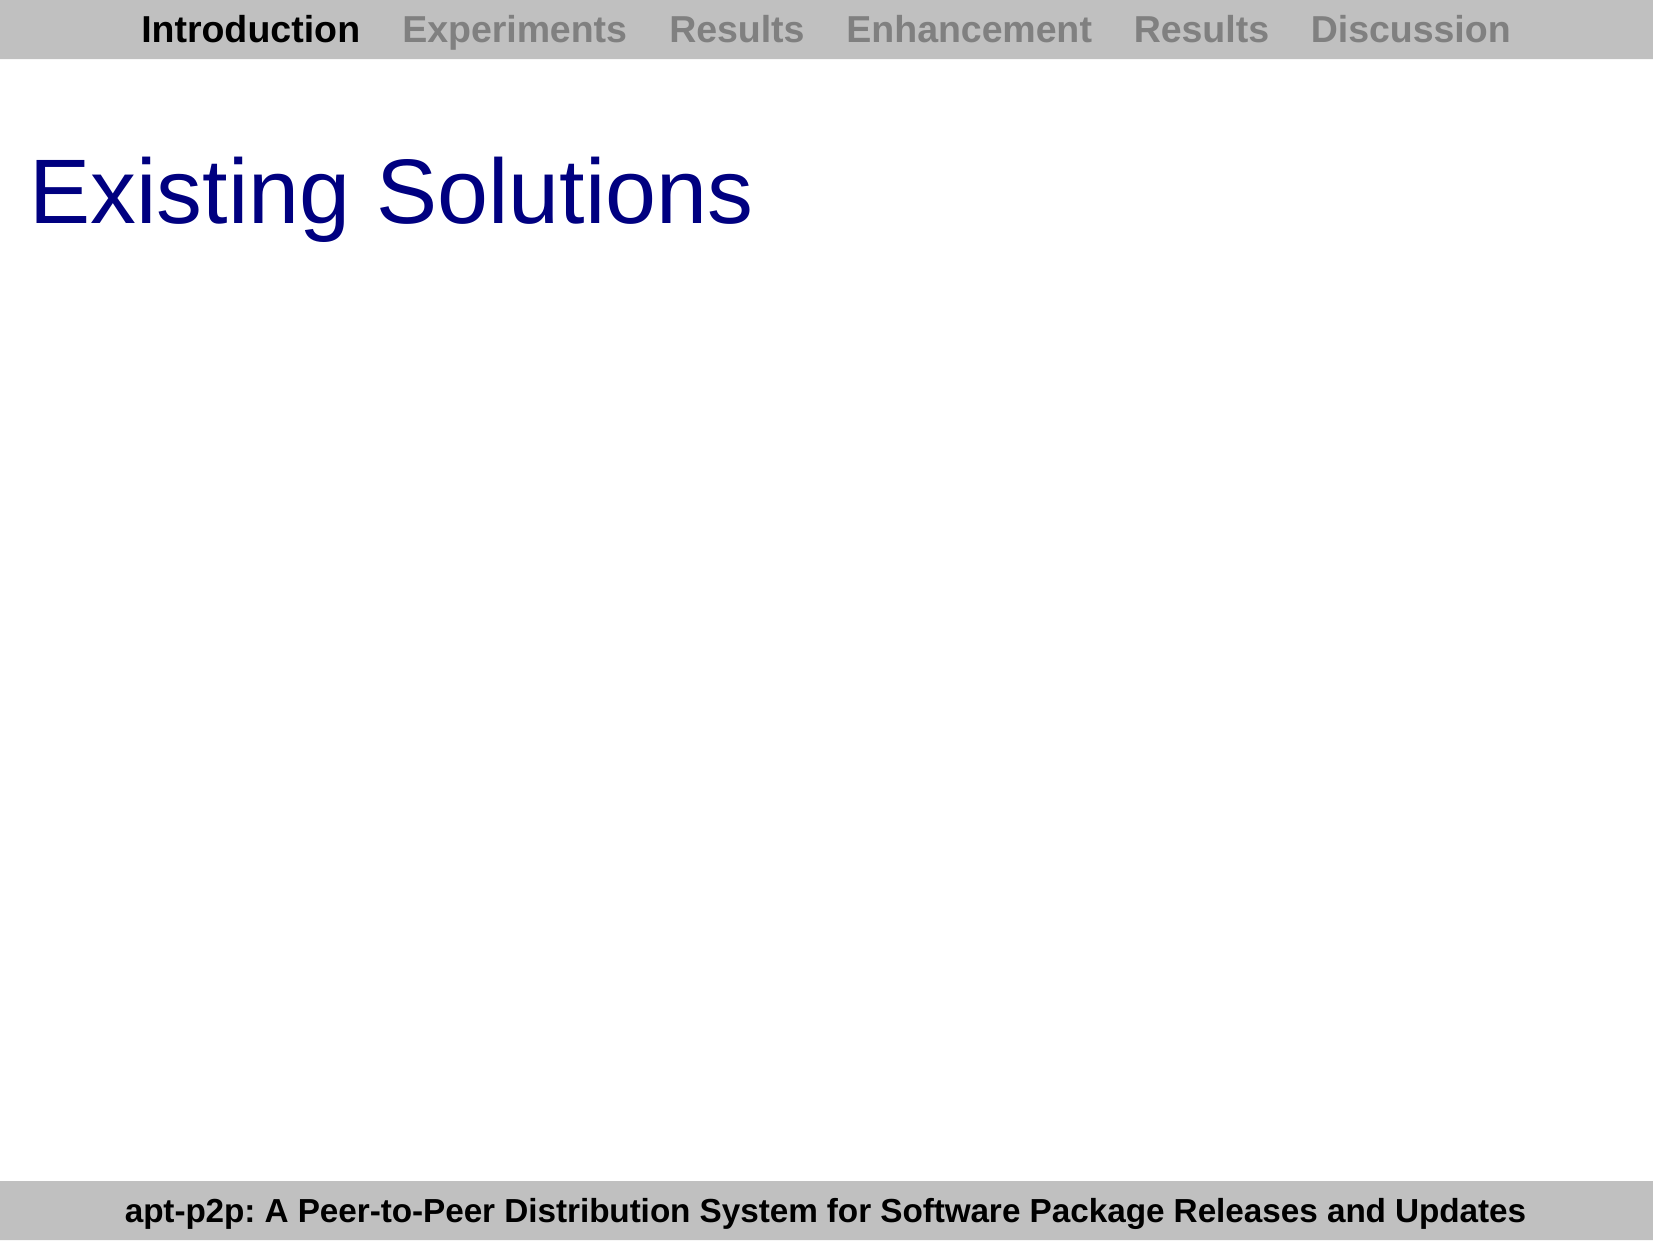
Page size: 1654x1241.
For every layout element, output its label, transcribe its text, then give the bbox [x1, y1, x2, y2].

title Existing Solutions [29, 88, 1442, 296]
